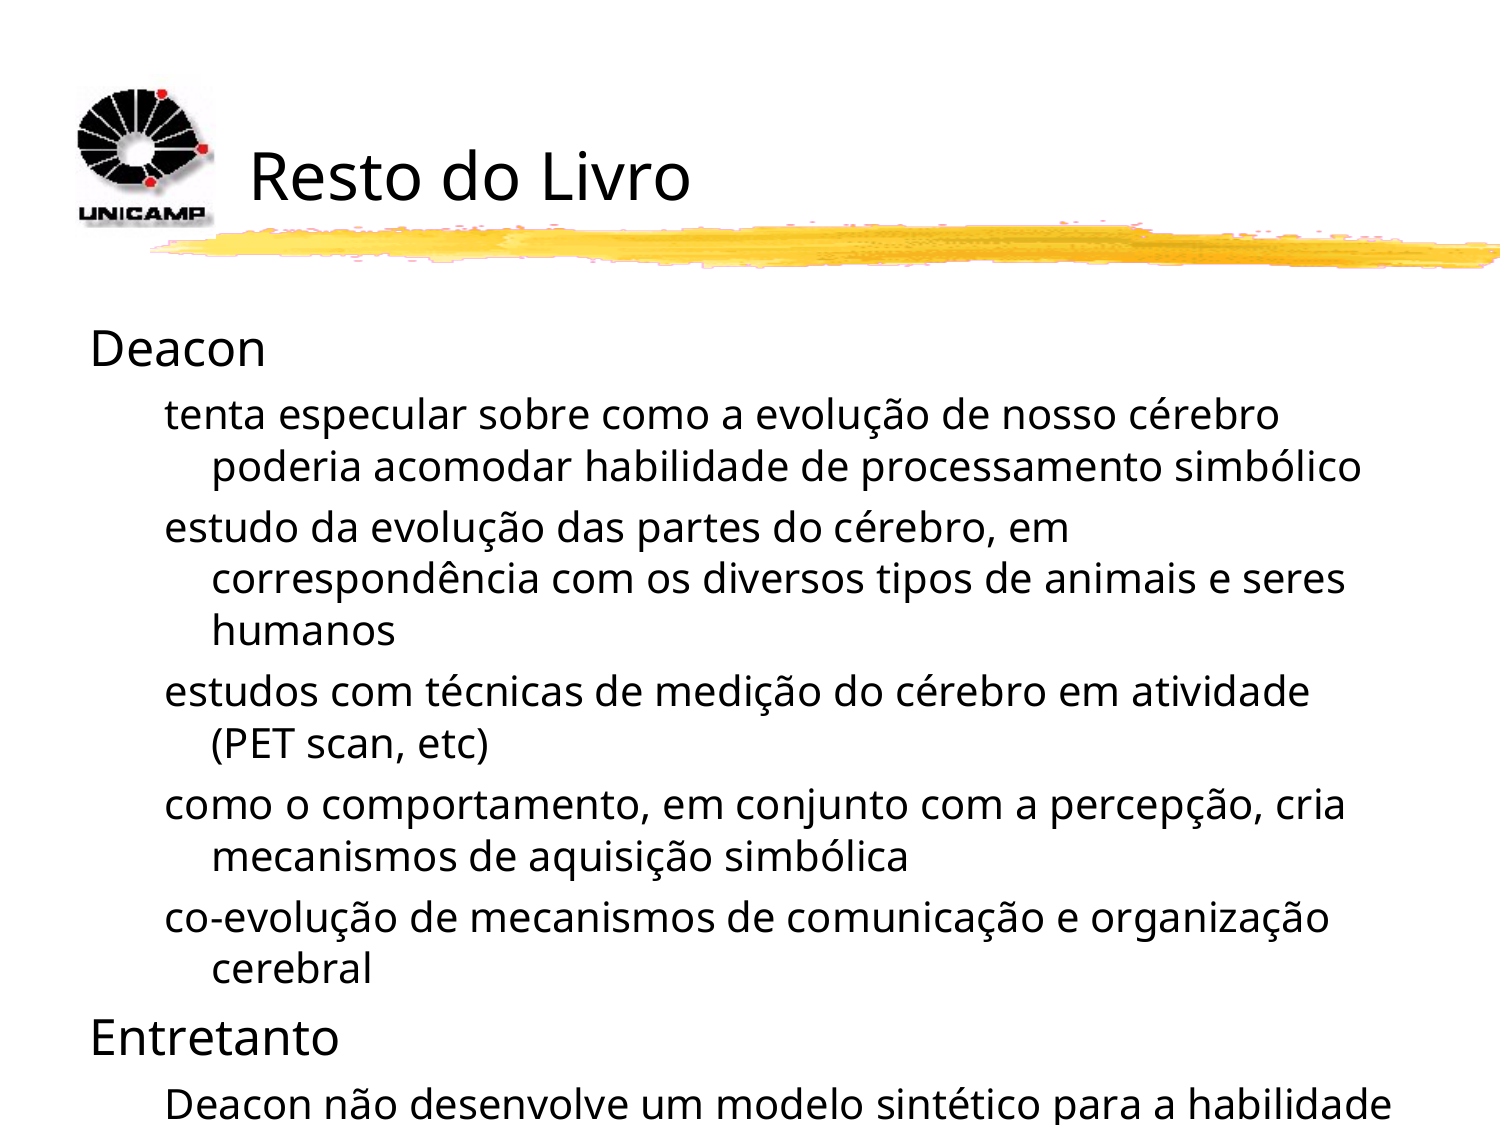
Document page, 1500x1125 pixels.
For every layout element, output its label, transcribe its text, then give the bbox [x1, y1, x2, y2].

list Deacon tenta especular sobre como a evolução de nosso cérebro poderia acomodar habilidade de processamento simbólico estudo da evolução das partes do cérebro, em correspondência com os diversos tipos de animais e seres humanos estudos com técnicas de medição do cérebro em atividade (PET scan, etc) como o comportamento, em conjunto com a percepção, cria mecanismos de aquisição simbólica co-evolução de mecanismos de comunicação e organização cerebral Entretanto Deacon não desenvolve um modelo sintético para a habilidade de processar símbolos [74, 309, 1417, 1048]
title Resto do Livro [233, 37, 1434, 225]
picture [75, 74, 1500, 279]
